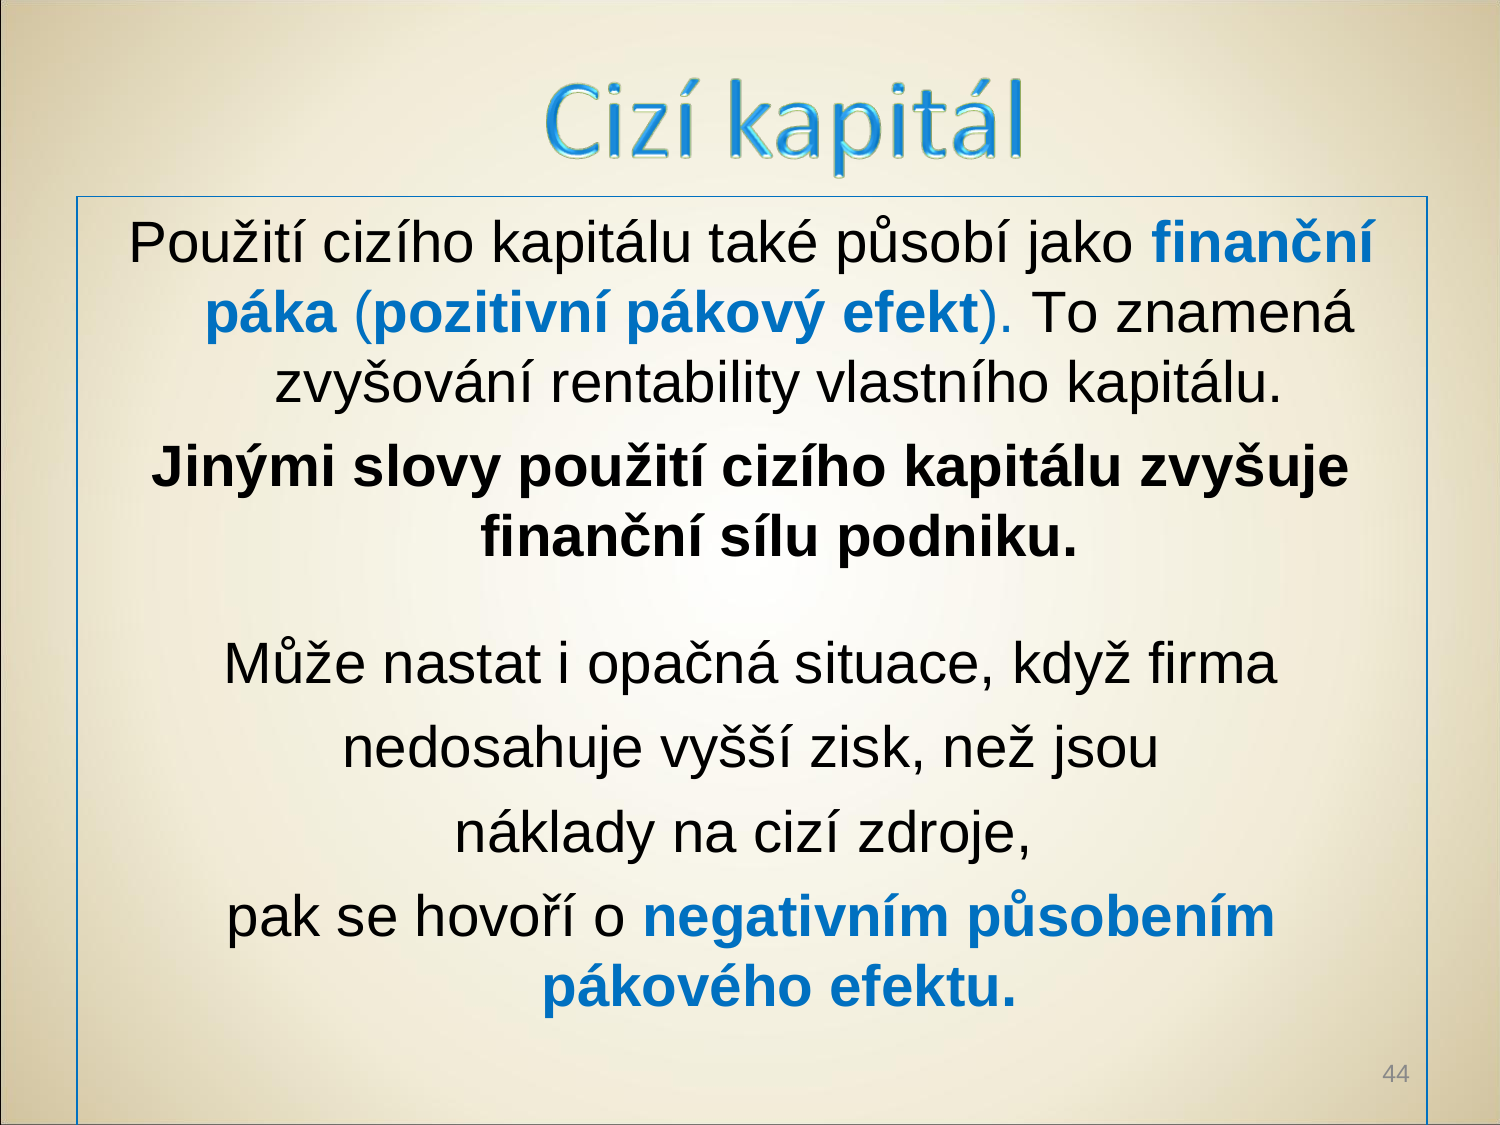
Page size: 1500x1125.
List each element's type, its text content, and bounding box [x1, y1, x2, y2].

text_box <číslo> [1074, 1042, 1426, 1103]
text_box [471, 14, 1099, 197]
picture [0, 0, 1500, 1125]
list Použití cizího kapitálu také působí jako finanční páka (pozitivní pákový efekt). To znamená zvyšování rentability vlastního kapitálu. Jinými slovy použití cizího kapitálu zvyšuje finanční sílu podniku. Může nastat i opačná situace, když firma nedosahuje vyšší zisk, než jsou náklady na cizí zdroje, pak se hovoří o negativním působením pákového efektu. [76, 196, 1427, 1125]
